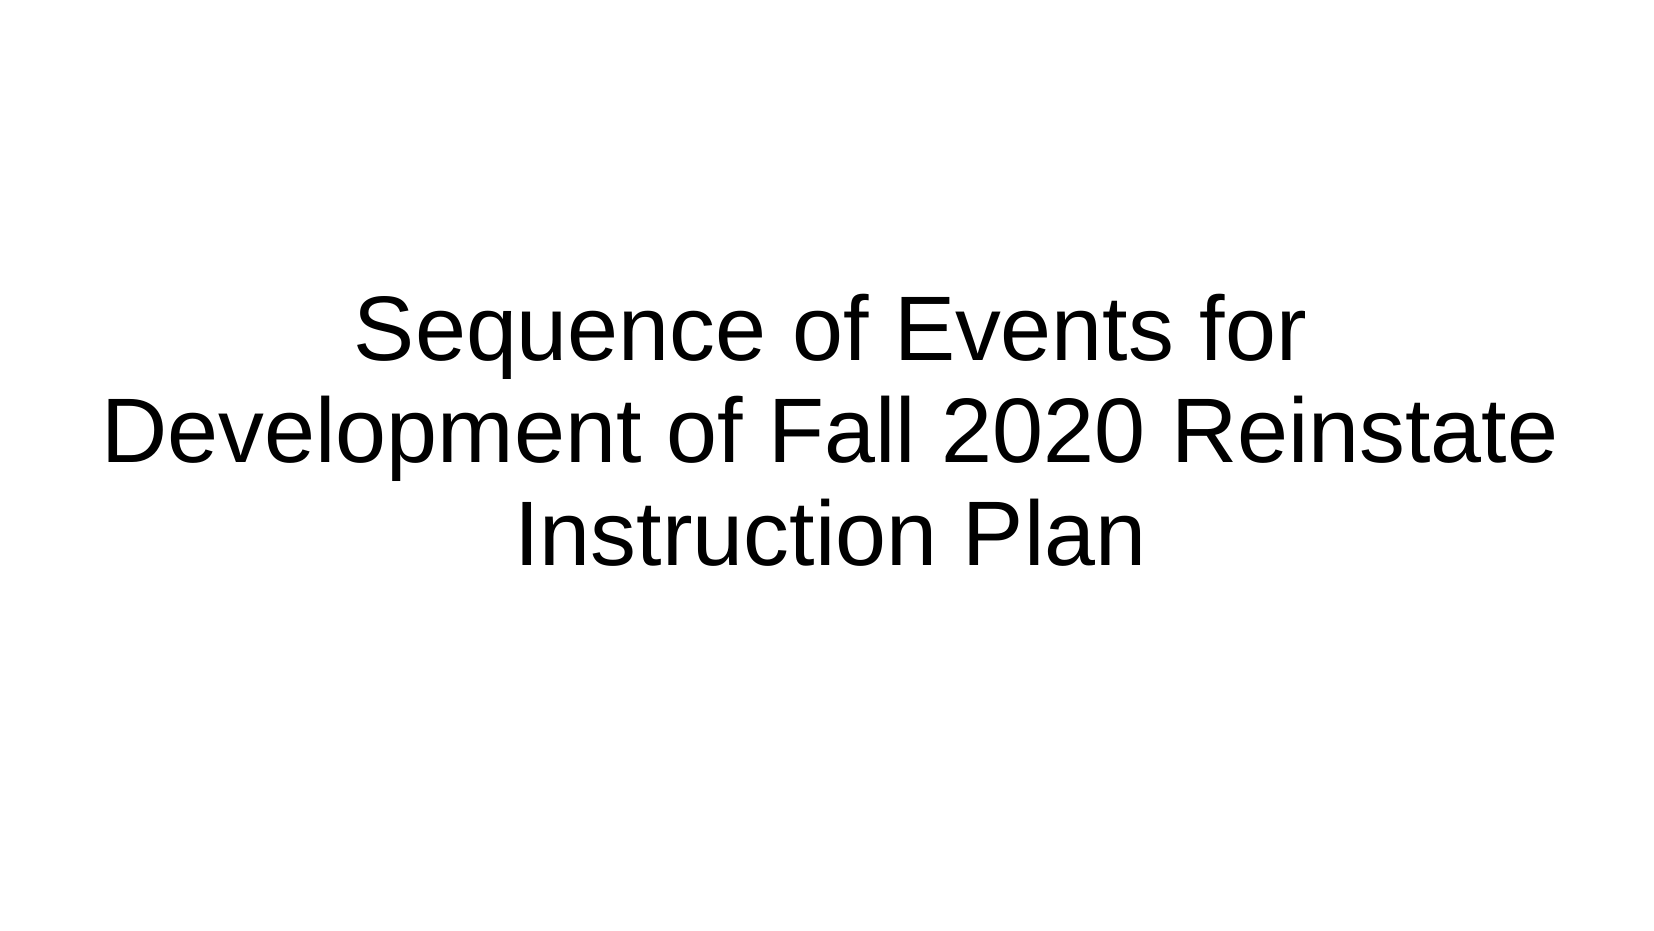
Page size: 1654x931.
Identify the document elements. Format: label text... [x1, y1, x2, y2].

title Sequence of Events for Development of Fall 2020 Reinstate Instruction Plan [86, 277, 1576, 586]
